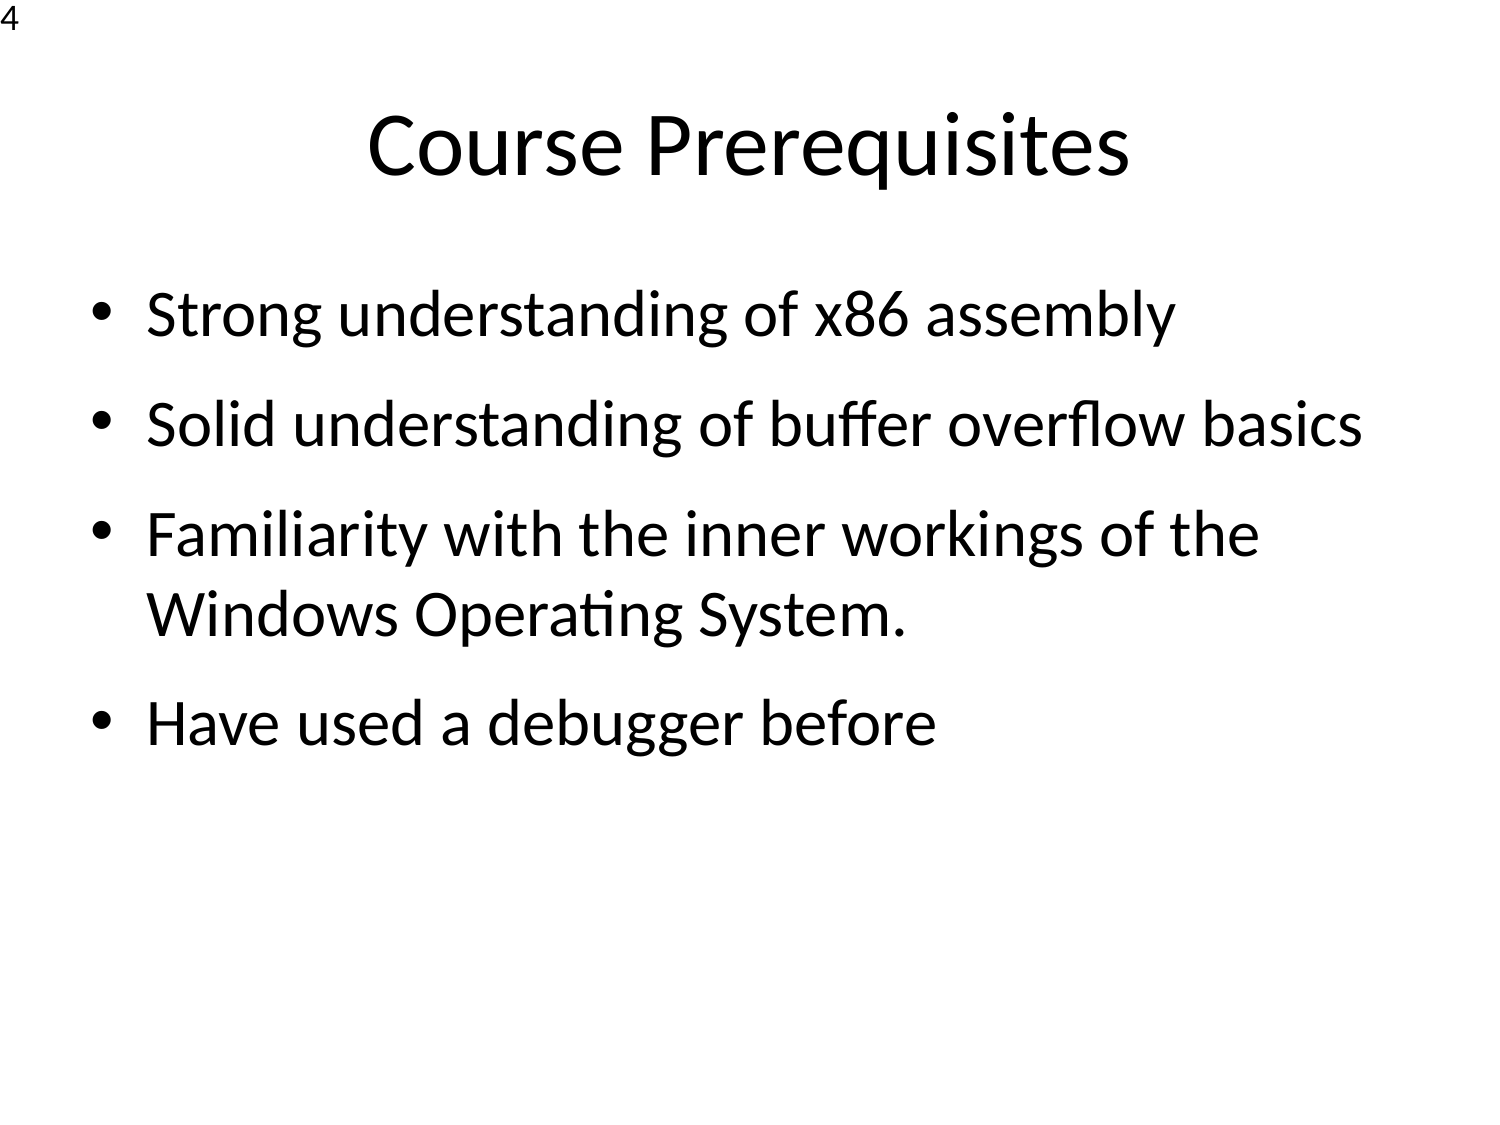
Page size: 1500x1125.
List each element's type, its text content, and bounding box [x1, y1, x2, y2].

title Course Prerequisites [75, 45, 1425, 233]
list Strong understanding of x86 assembly Solid understanding of buffer overflow basics Familiarity with the inner workings of the Windows Operating System. Have used a debugger before [75, 262, 1425, 1063]
